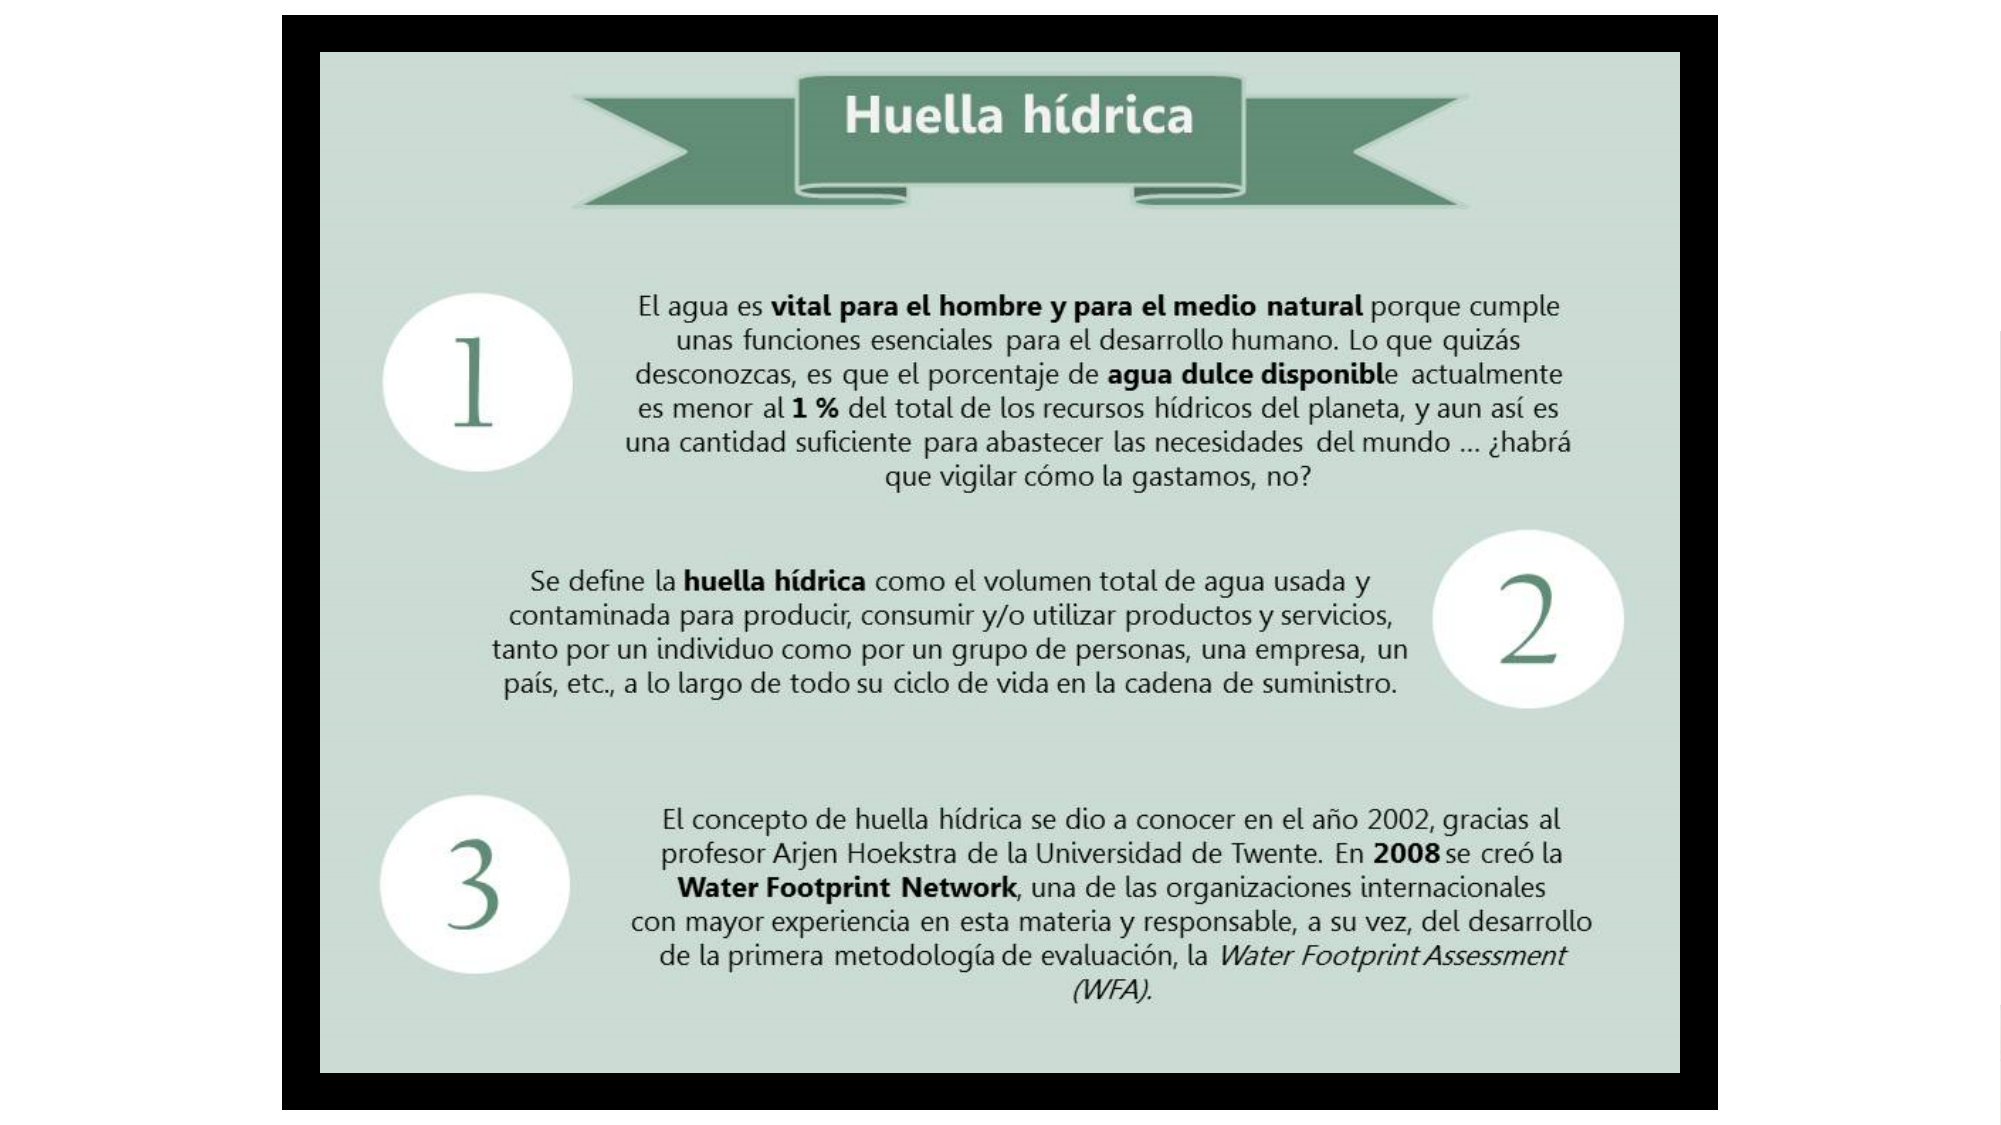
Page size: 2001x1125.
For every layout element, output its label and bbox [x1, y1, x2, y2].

text_box [0, 0, 2000, 1125]
picture [319, 52, 1681, 1073]
